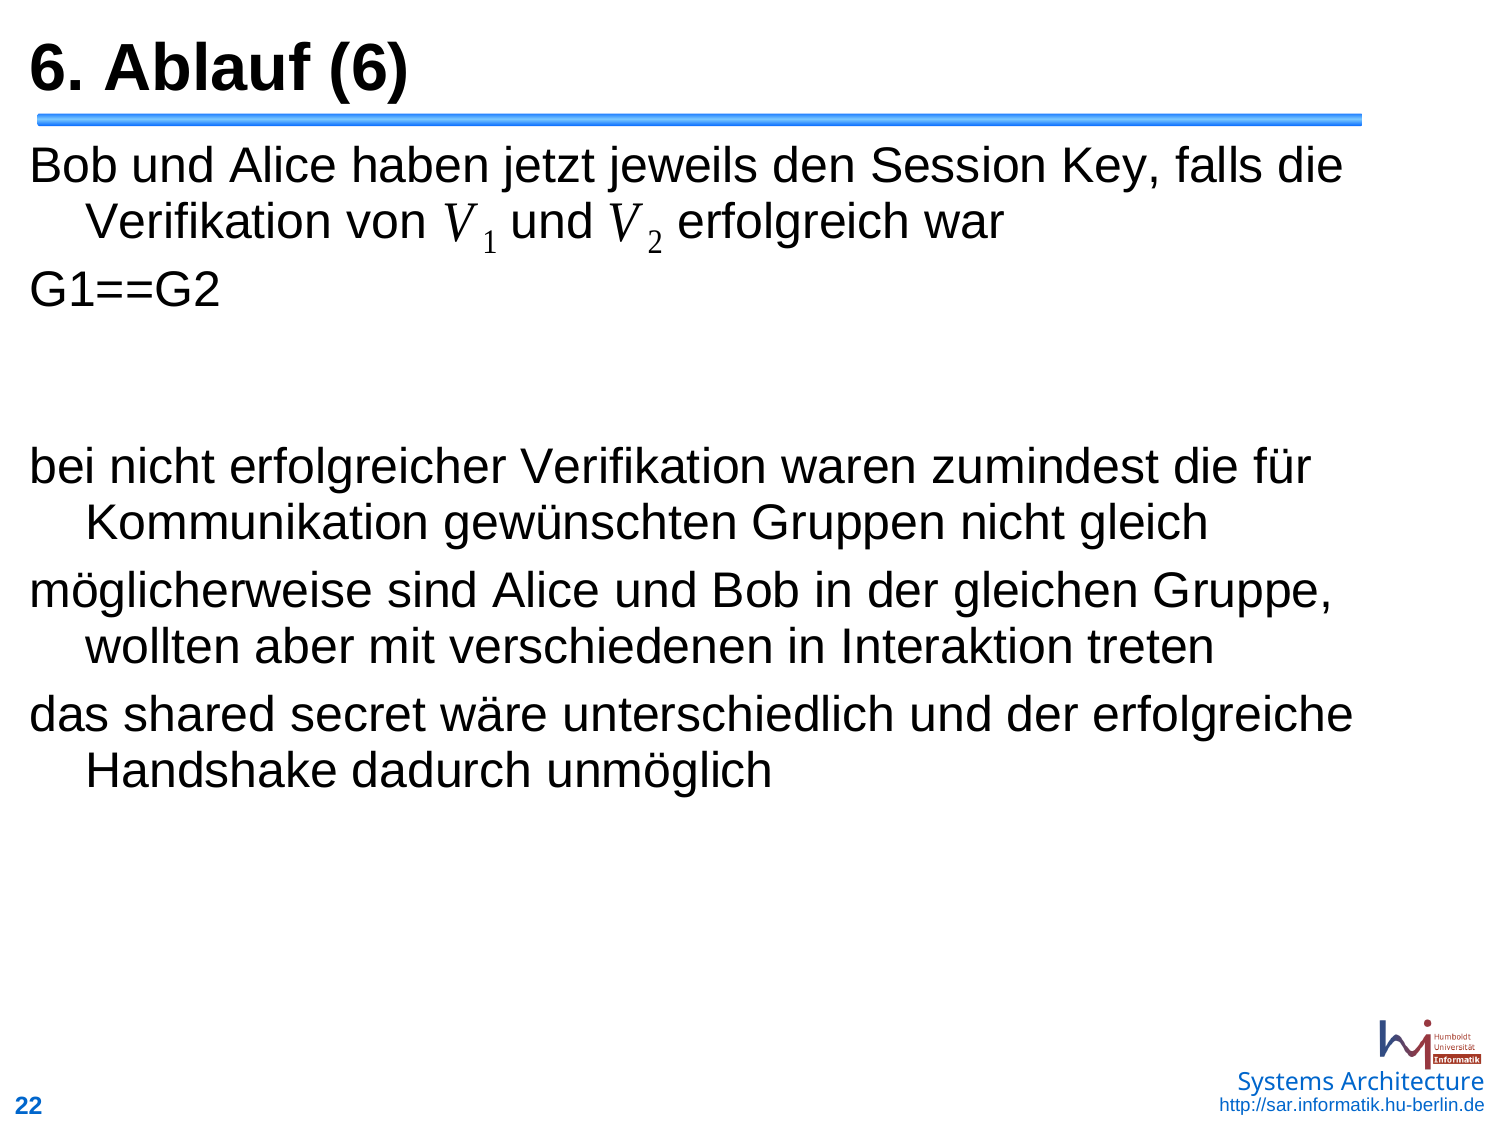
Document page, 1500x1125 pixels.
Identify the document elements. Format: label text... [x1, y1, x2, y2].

list Bob und Alice haben jetzt jeweils den Session Key, falls die Verifikation von und erfolgreich war G1==G2 [29, 137, 1500, 325]
chart [601, 189, 669, 263]
picture [1376, 1016, 1483, 1071]
title 6. Ablauf (6) [29, 19, 1500, 115]
list bei nicht erfolgreicher Verifikation waren zumindest die für Kommunikation gewünschten Gruppen nicht gleich möglicherweise sind Alice und Bob in der gleichen Gruppe, wollten aber mit verschiedenen in Interaktion treten das shared secret wäre unterschiedlich und der erfolgreiche Handshake dadurch unmöglich [29, 438, 1500, 798]
chart [436, 189, 503, 263]
